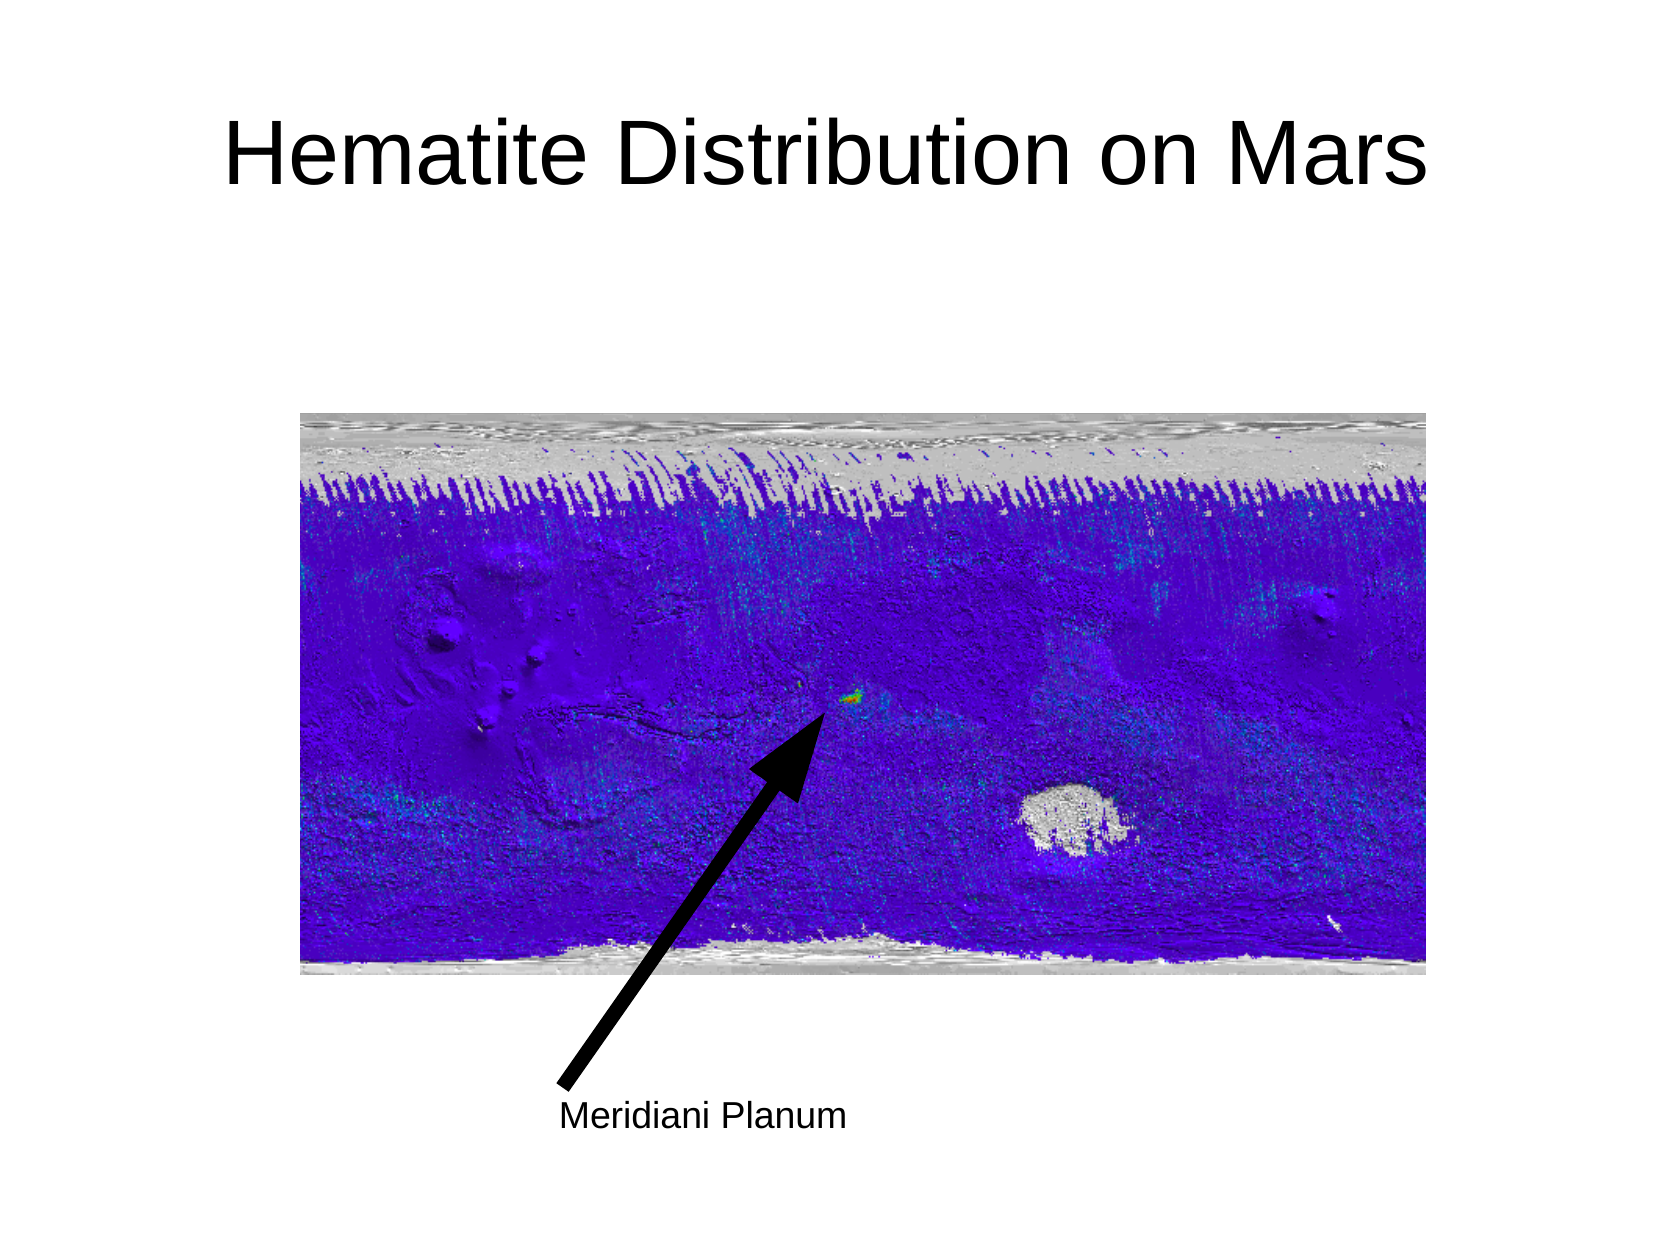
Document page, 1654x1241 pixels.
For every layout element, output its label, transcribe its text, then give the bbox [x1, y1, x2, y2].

picture [300, 412, 1426, 976]
text_box Meridiani Planum [544, 1087, 863, 1149]
title Hematite Distribution on Mars [82, 49, 1571, 257]
